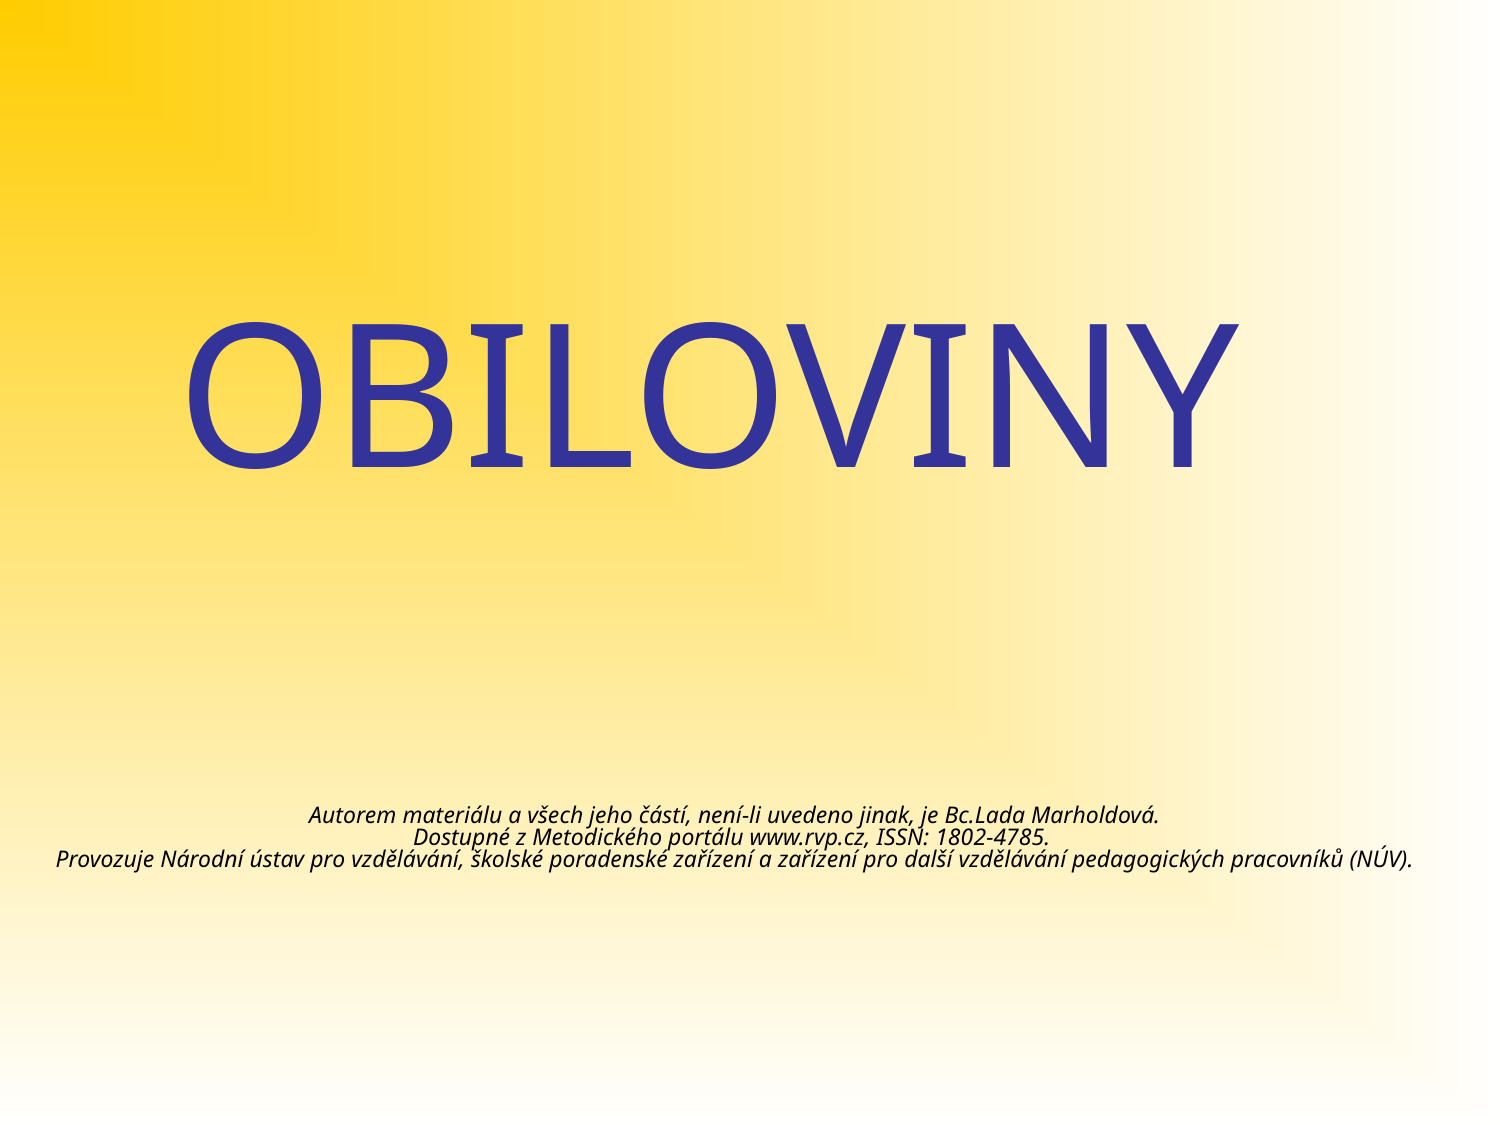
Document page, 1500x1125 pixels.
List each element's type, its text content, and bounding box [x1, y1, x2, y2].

title OBILOVINY [162, 259, 1438, 515]
text_box Autorem materiálu a všech jeho částí, není-li uvedeno jinak, je Bc.Lada Marholdová. Dostupné z Metodického portálu www.rvp.cz, ISSN: 1802-4785. Provozuje Národní ústav pro vzdělávání, školské poradenské zařízení a zařízení pro další vzdělávání pedagogických pracovníků (NÚV). [0, 798, 1471, 926]
picture [0, 0, 1500, 1125]
